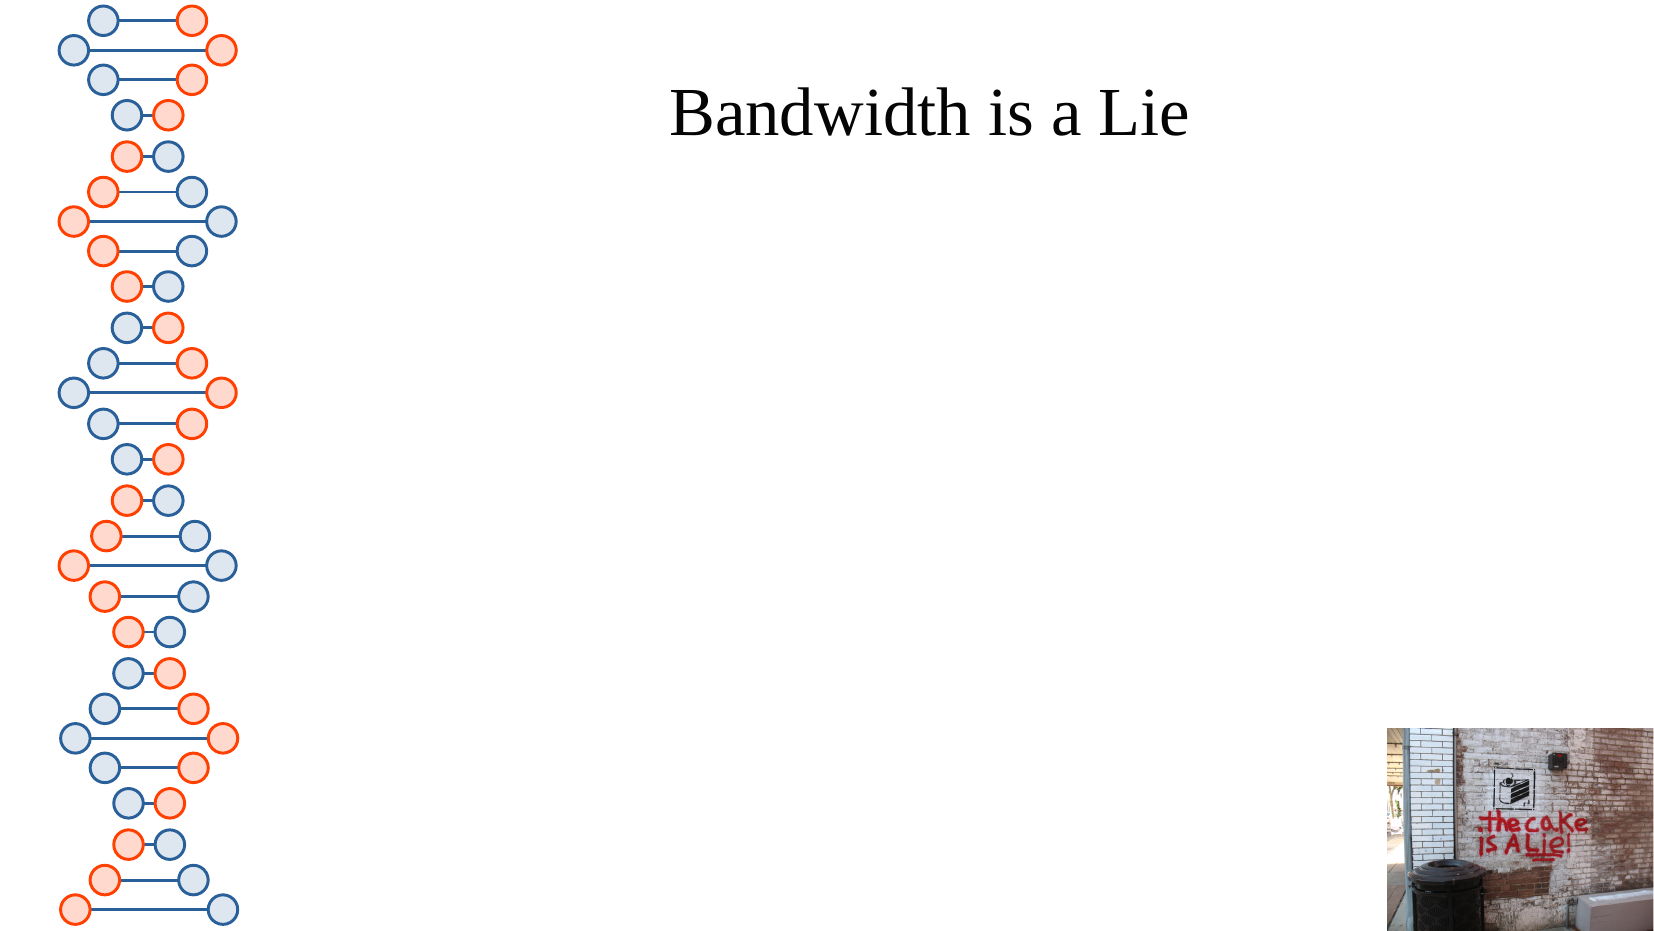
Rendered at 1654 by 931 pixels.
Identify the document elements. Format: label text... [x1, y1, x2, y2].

title Bandwidth is a Lie [265, 35, 1595, 189]
picture [1387, 728, 1654, 931]
